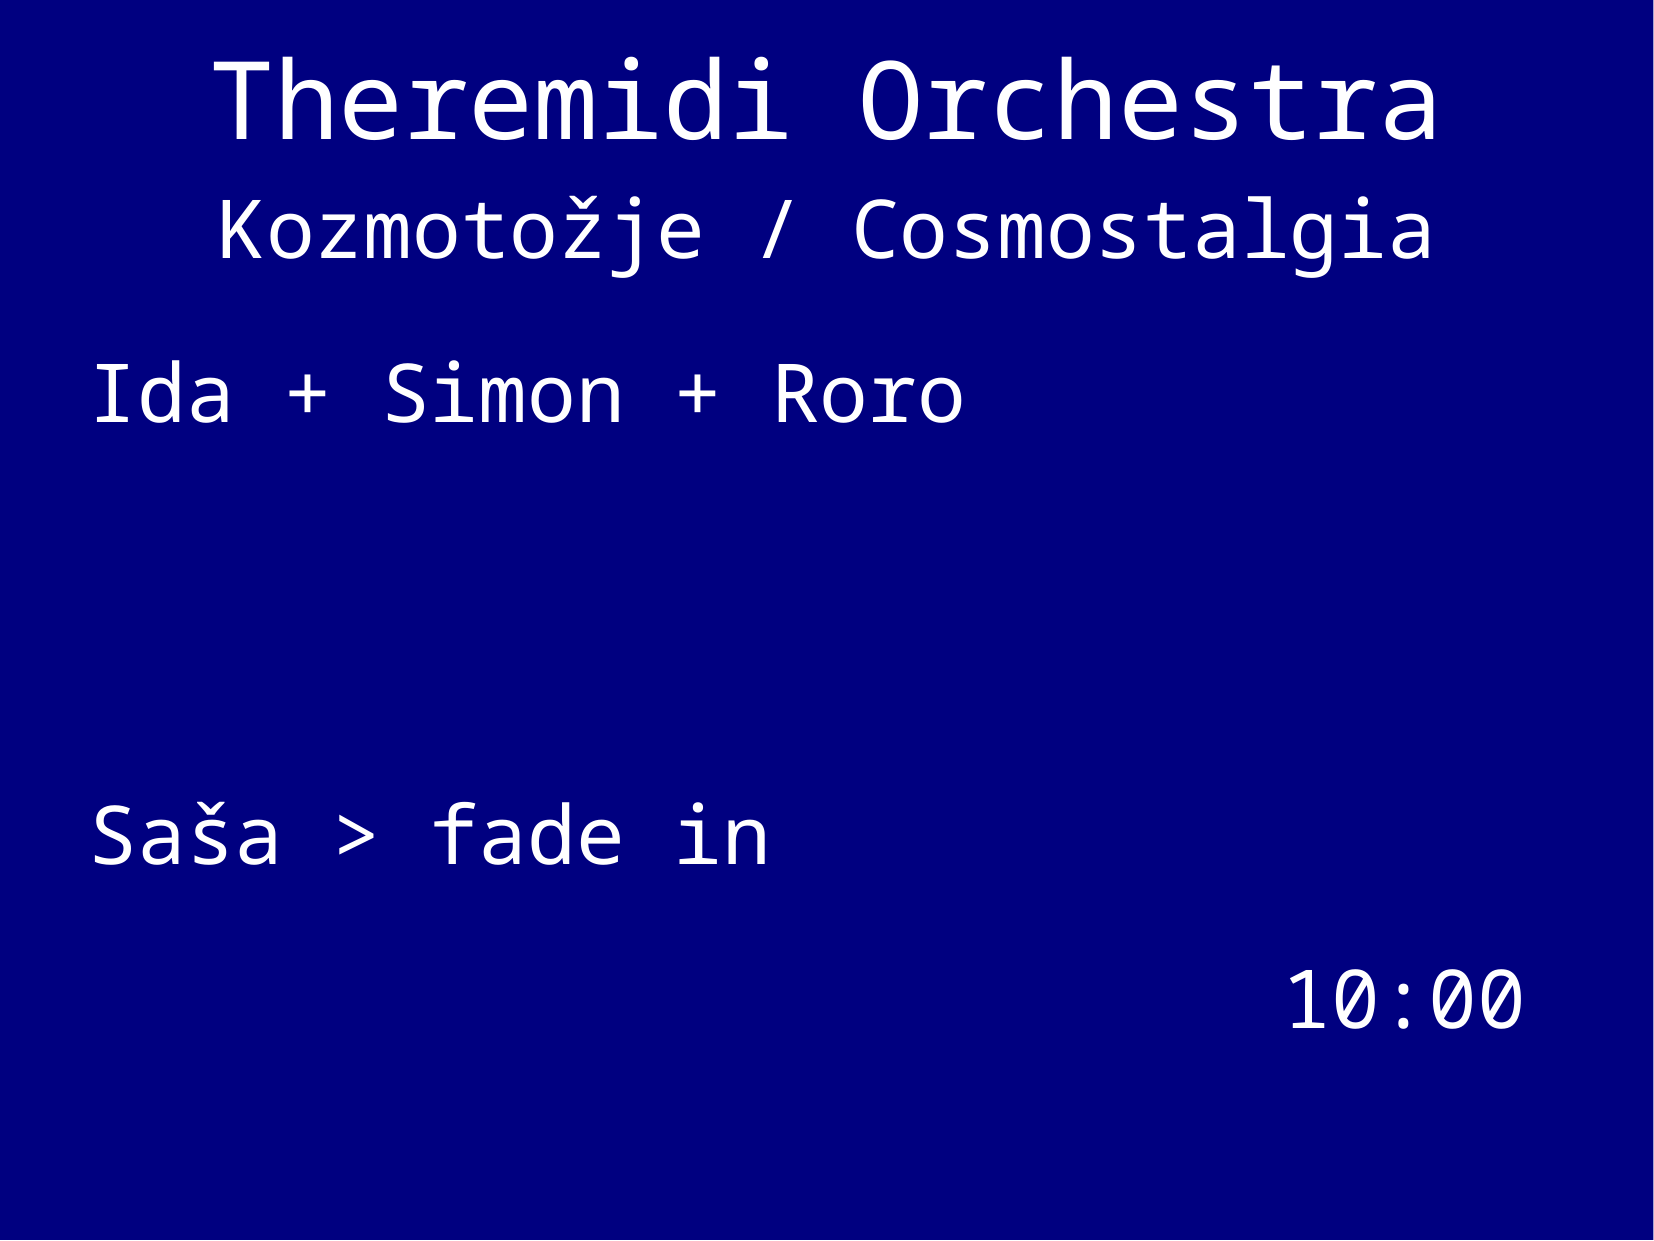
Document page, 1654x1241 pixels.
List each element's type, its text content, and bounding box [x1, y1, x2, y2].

subtitle Ida + Simon + Roro Saša > fade in [88, 272, 1566, 1063]
text_box 10:00 [1282, 900, 1620, 1096]
title Theremidi Orchestra Kozmotožje / Cosmostalgia [82, 49, 1571, 257]
